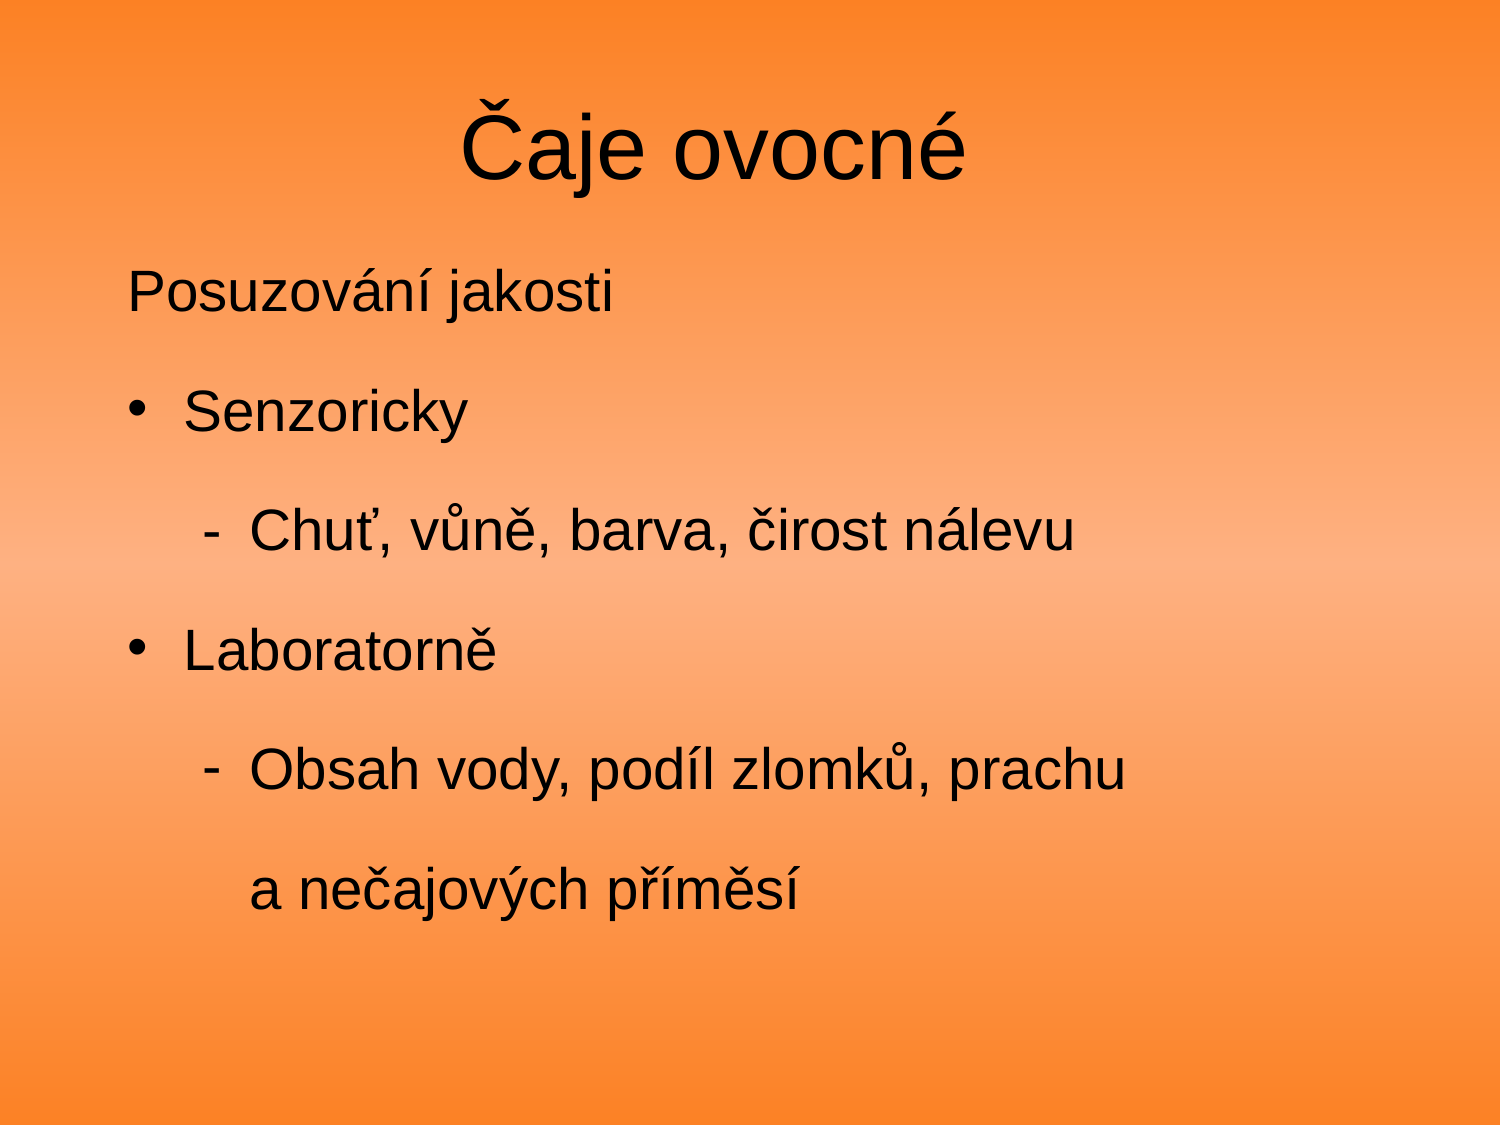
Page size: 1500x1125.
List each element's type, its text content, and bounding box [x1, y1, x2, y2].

title Čaje ovocné [76, 66, 1352, 219]
list Posuzování jakosti Senzoricky - Chuť, vůně, barva, čirost nálevu Laboratorně Obsah vody, podíl zlomků, prachu a nečajových příměsí [112, 210, 1388, 1020]
